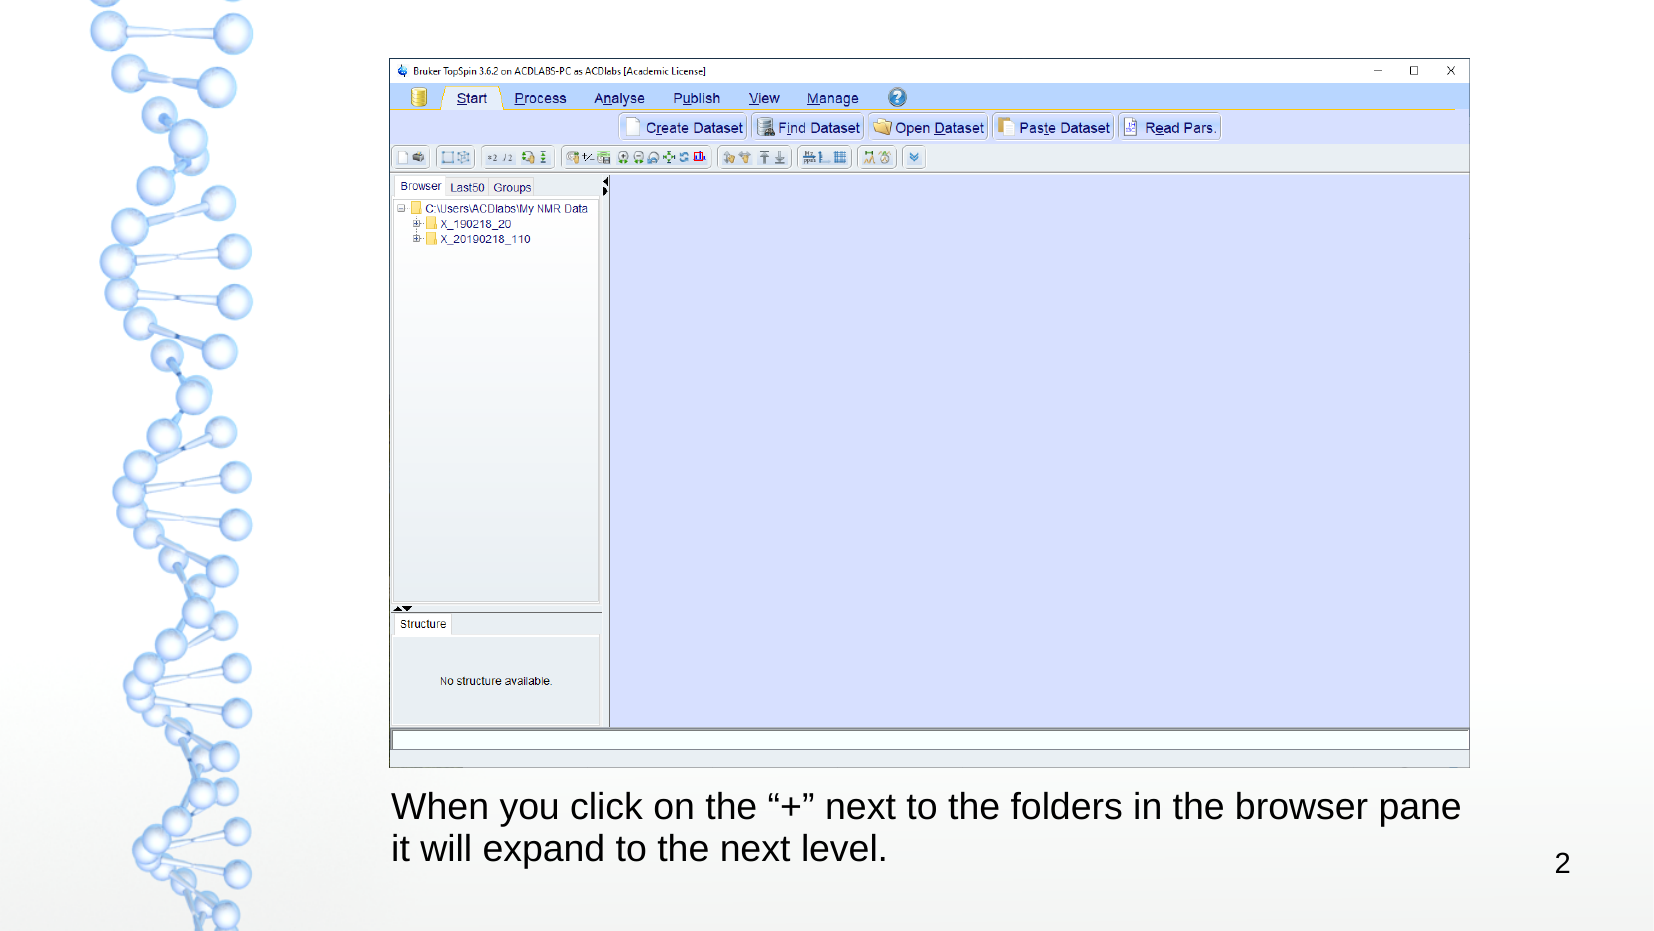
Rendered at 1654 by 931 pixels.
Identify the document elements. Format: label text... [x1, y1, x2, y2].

picture [0, 0, 1654, 931]
text_box When you click on the “+” next to the folders in the browser pane it will expand to the next level. [376, 778, 1478, 878]
